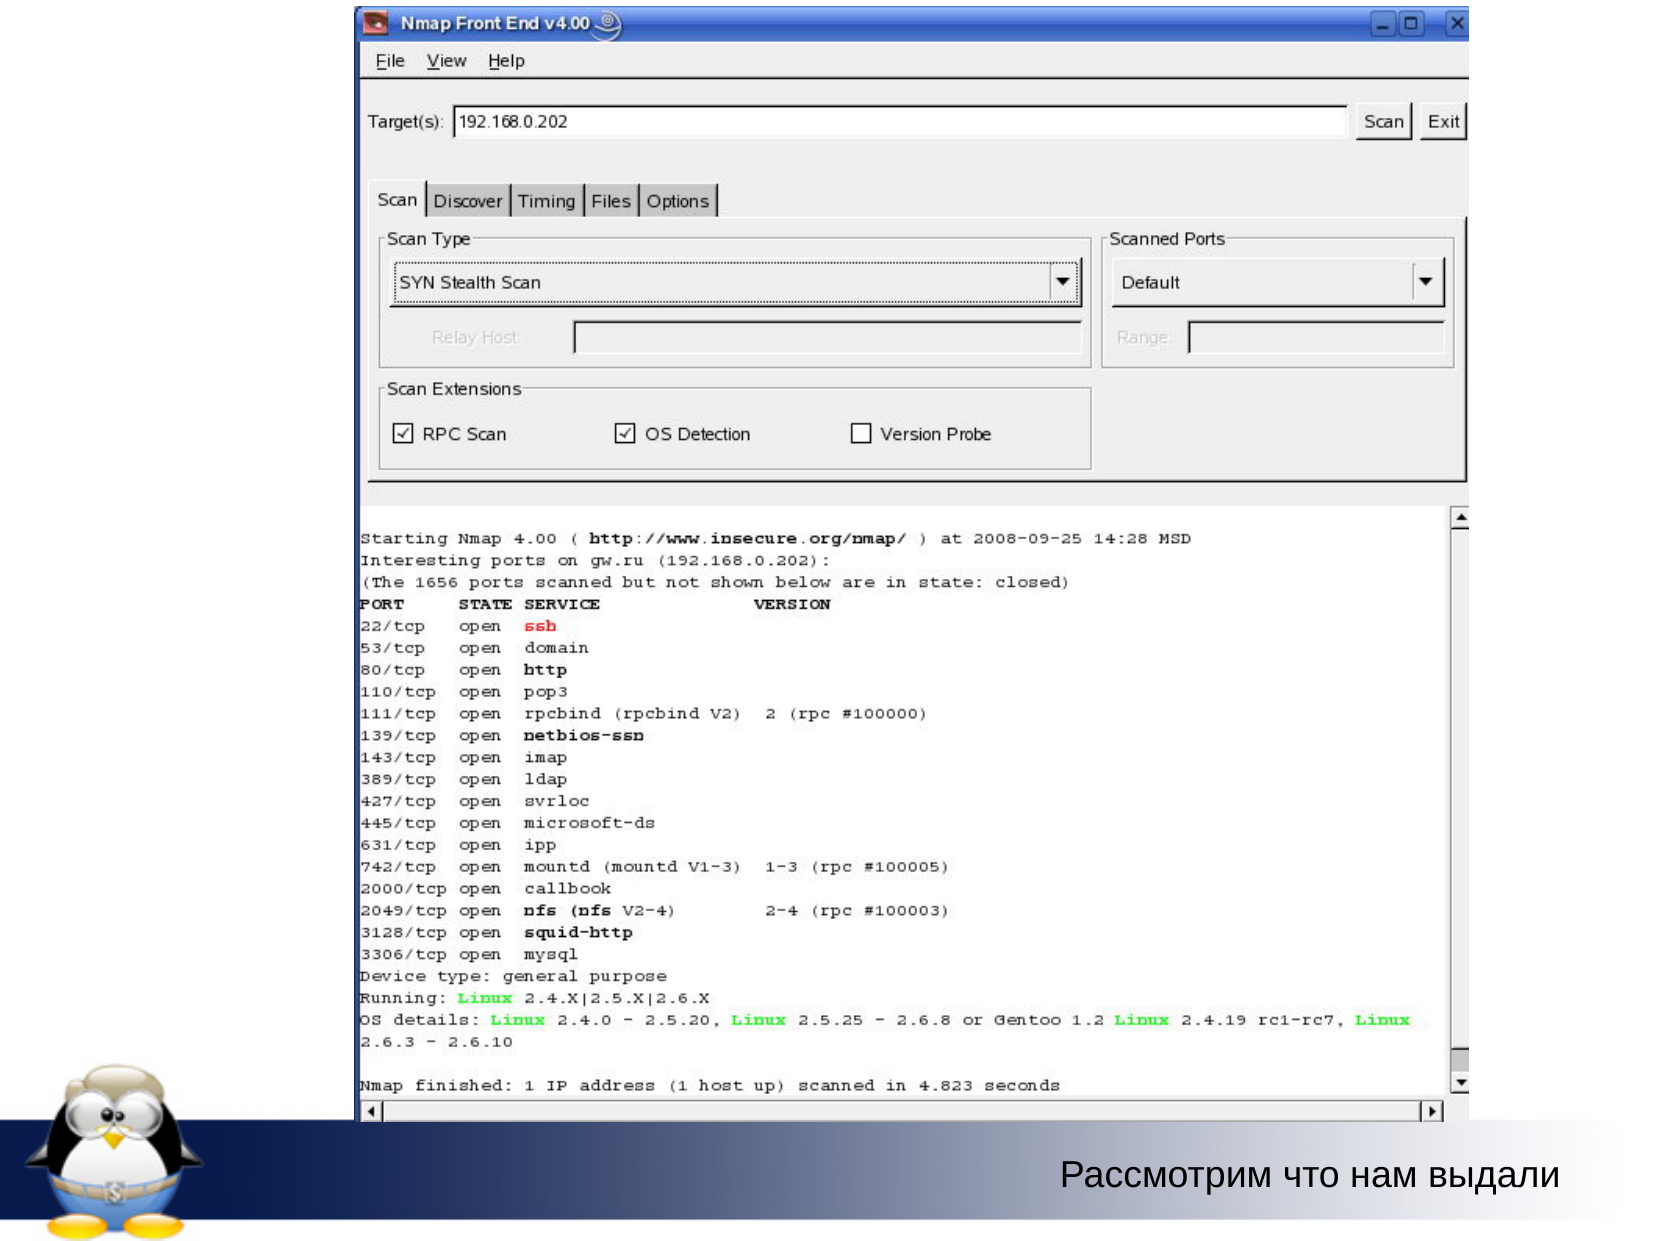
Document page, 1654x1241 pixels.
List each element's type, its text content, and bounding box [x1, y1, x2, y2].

picture [0, 6, 1654, 1241]
text_box Рассмотрим что нам выдали [1045, 1145, 1576, 1203]
